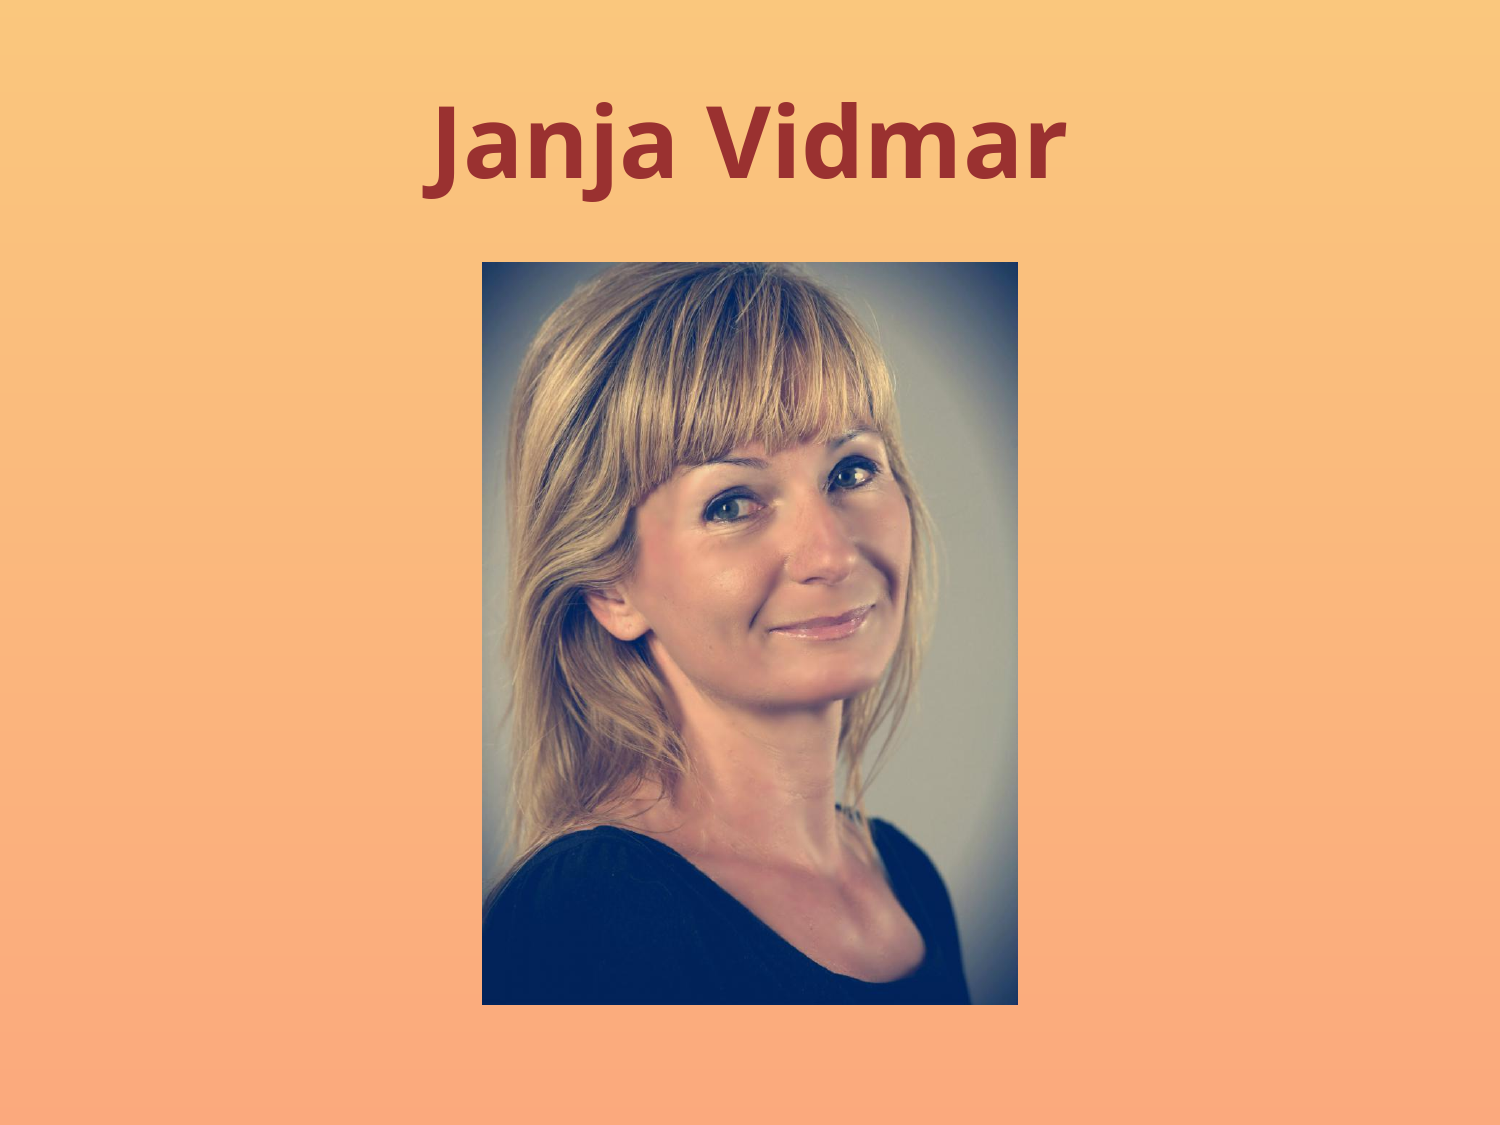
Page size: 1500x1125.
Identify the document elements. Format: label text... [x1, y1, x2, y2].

title Janja Vidmar [75, 45, 1425, 233]
picture [482, 262, 1018, 1005]
